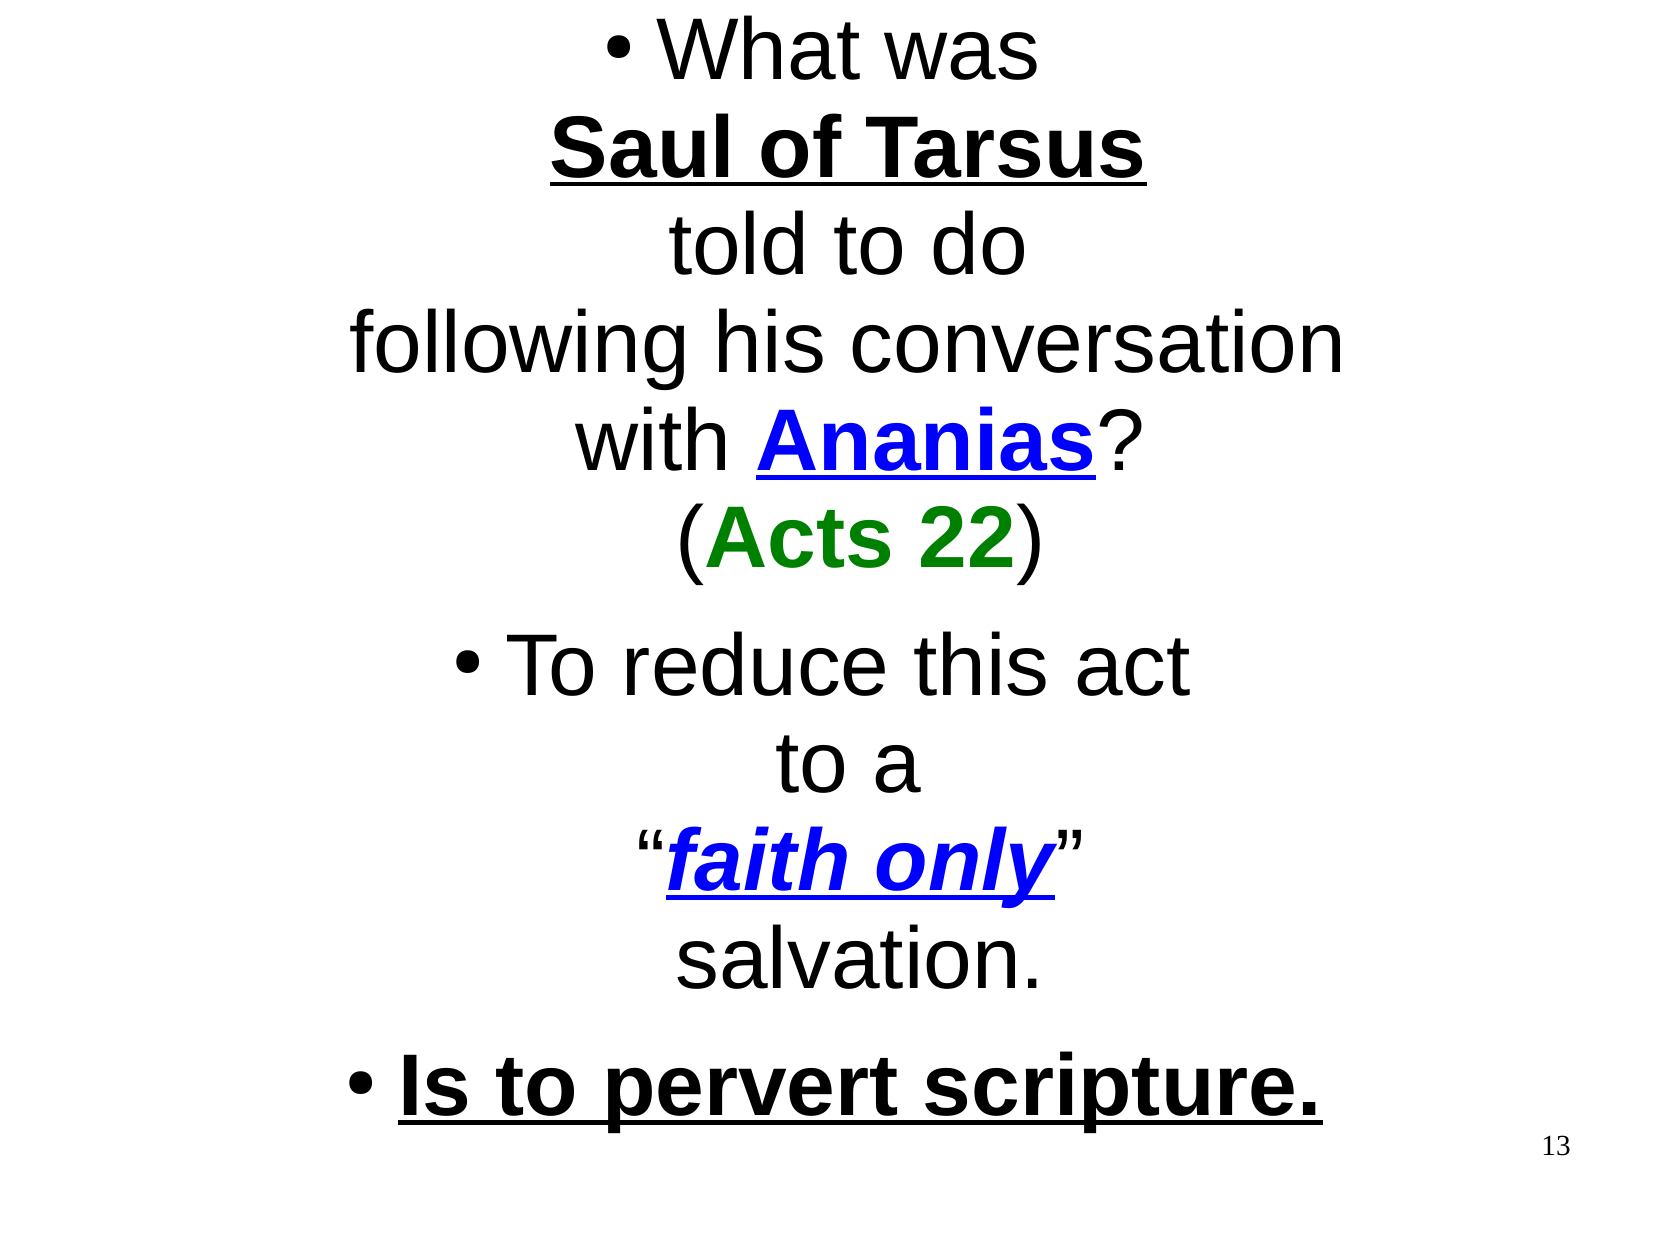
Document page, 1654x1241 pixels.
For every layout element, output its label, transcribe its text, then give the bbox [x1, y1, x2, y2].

list What was Saul of Tarsus told to do following his conversation with Ananias? (Acts 22) To reduce this act to a “faith only” salvation. Is to pervert scripture. [0, 0, 1651, 1238]
